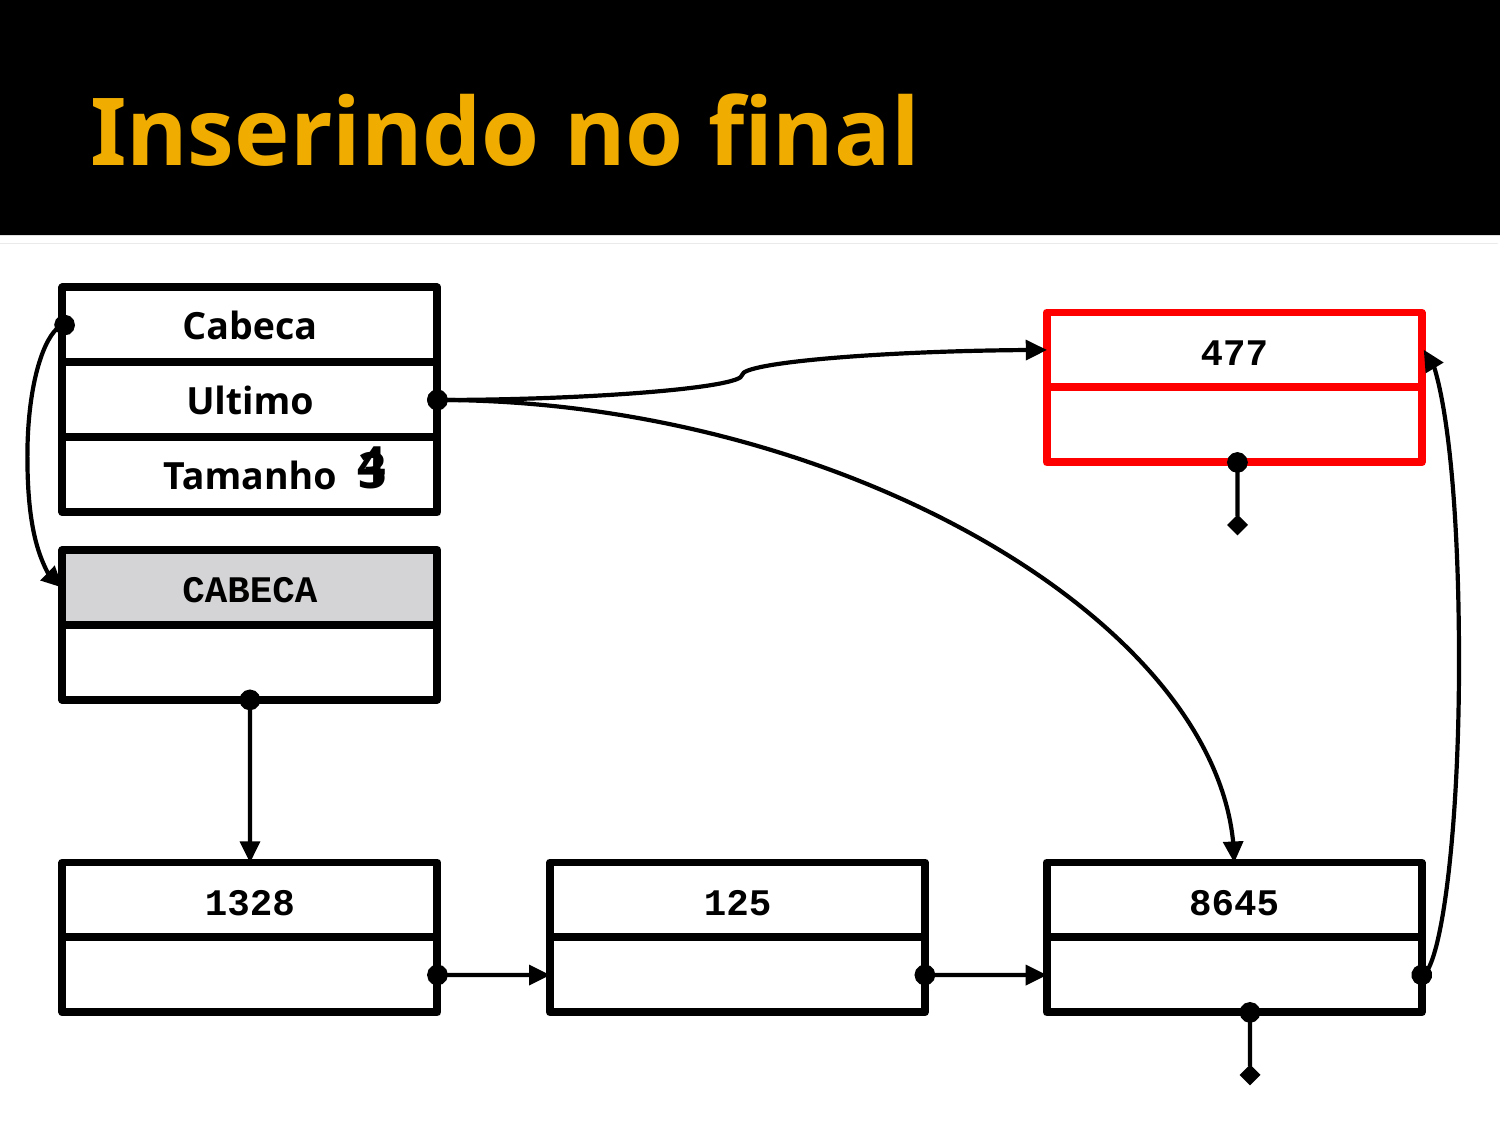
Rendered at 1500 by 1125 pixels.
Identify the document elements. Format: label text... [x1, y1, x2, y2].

text_box CABECA [62, 549, 438, 624]
text_box Ultimo [62, 362, 438, 437]
text_box 1328 [62, 862, 438, 937]
text_box 8645 [1046, 862, 1422, 937]
text_box 3 [343, 430, 402, 506]
text_box 4 [342, 424, 401, 500]
text_box 125 [549, 862, 925, 937]
text_box [1046, 387, 1422, 463]
text_box 477 [1046, 312, 1422, 387]
text_box [62, 937, 438, 1013]
text_box [62, 624, 438, 700]
text_box Tamanho [62, 437, 438, 513]
text_box [549, 937, 925, 1013]
text_box Cabeca [62, 287, 438, 362]
title Inserindo no final [75, 25, 1425, 231]
text_box [1046, 937, 1422, 1013]
